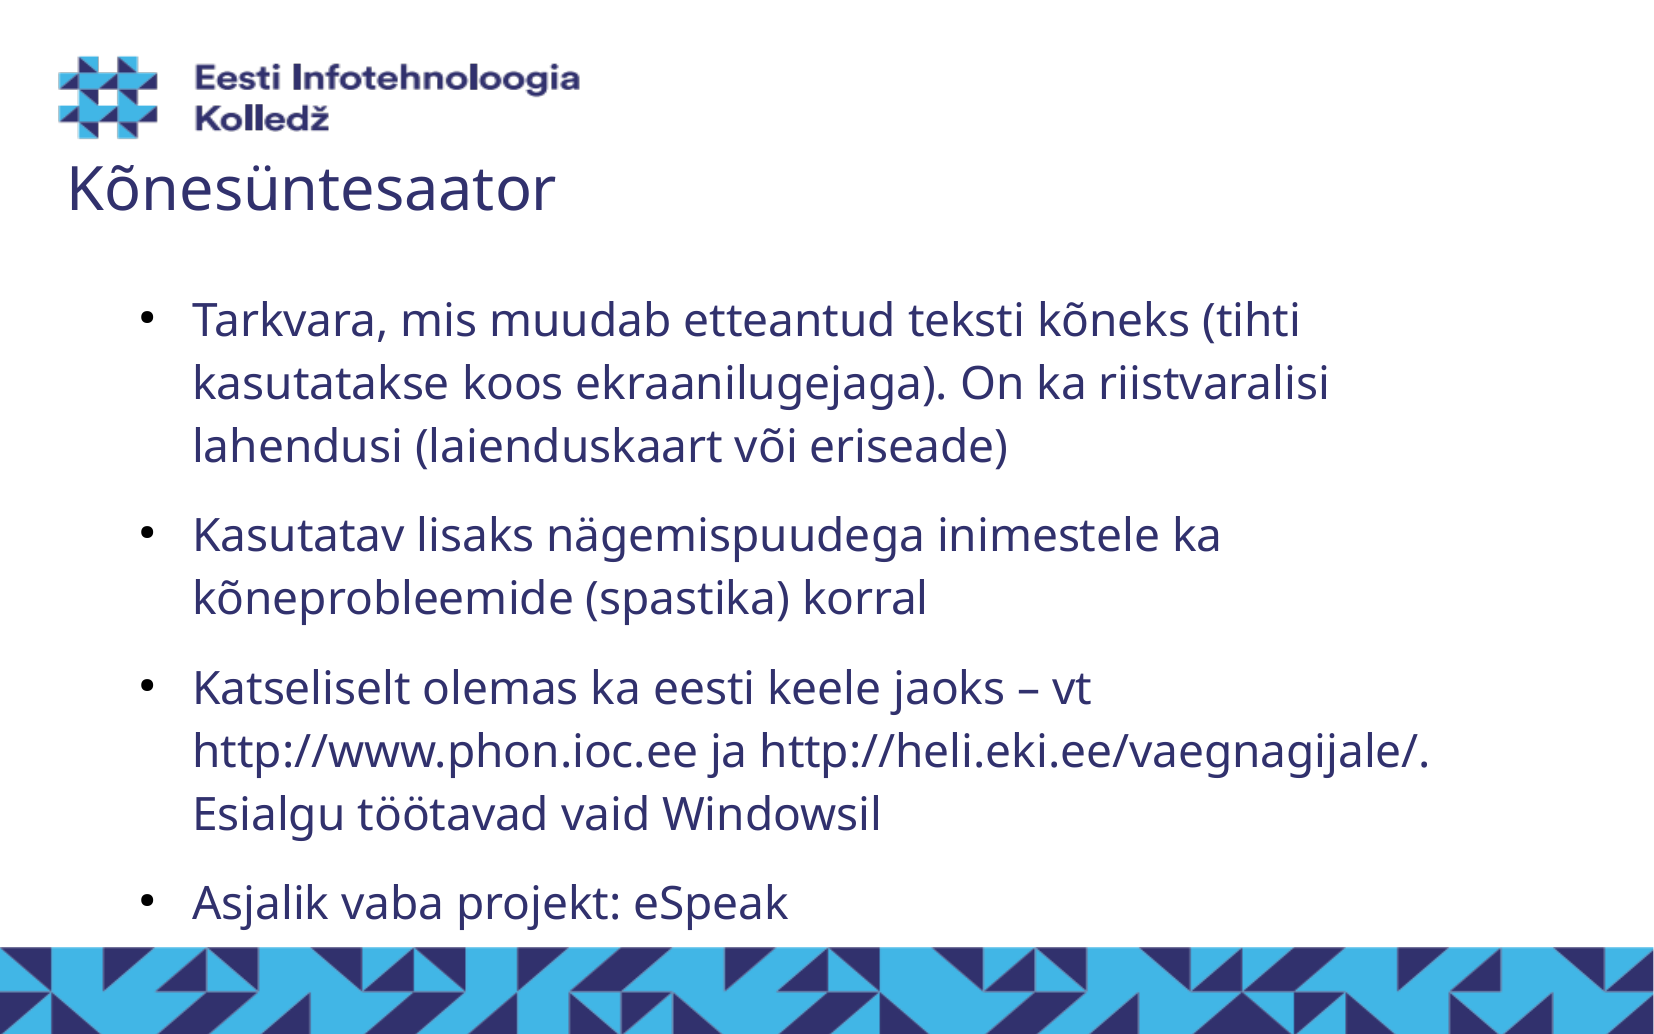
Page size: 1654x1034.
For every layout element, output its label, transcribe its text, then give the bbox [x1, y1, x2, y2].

title Kõnesüntesaator [66, 100, 1203, 274]
list Tarkvara, mis muudab etteantud teksti kõneks (tihti kasutatakse koos ekraanilugejaga). On ka riistvaralisi lahendusi (laienduskaart või eriseade) Kasutatav lisaks nägemispuudega inimestele ka kõneprobleemide (spastika) korral Katseliselt olemas ka eesti keele jaoks – vt http://www.phon.ioc.ee ja http://heli.eki.ee/vaegnagijale/. Esialgu töötavad vaid Windowsil Asjalik vaba projekt: eSpeak [121, 287, 1533, 998]
